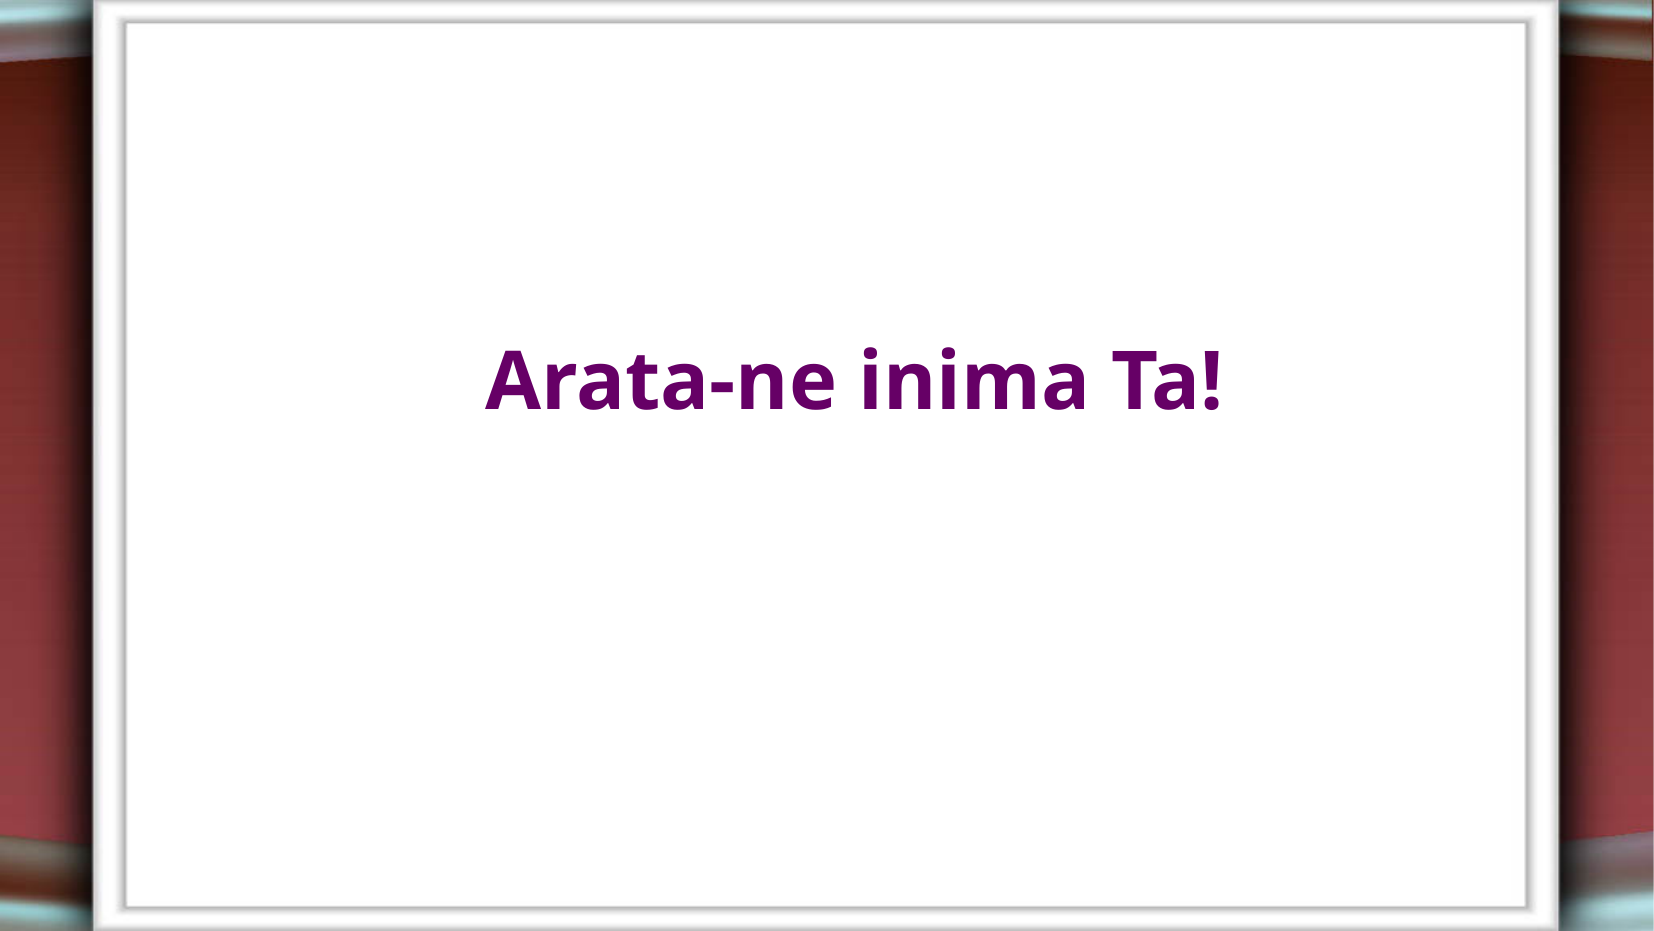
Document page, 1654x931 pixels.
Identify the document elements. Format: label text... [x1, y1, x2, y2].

text_box Arata-ne inima Ta! [330, 315, 1381, 403]
picture [0, 0, 1654, 931]
